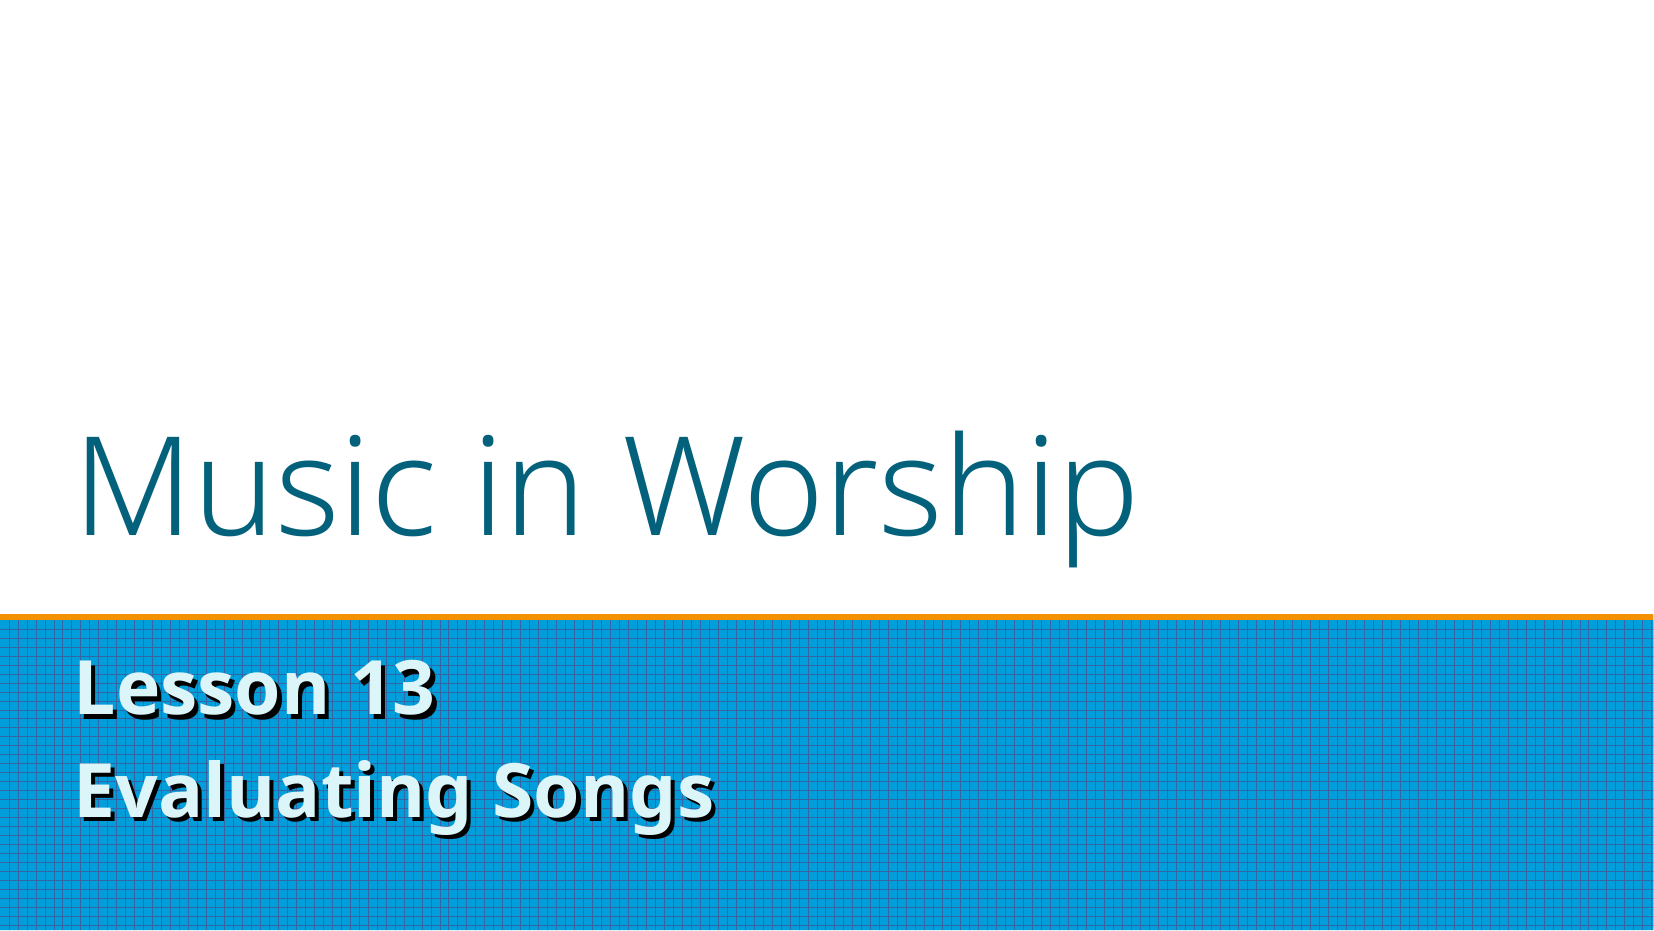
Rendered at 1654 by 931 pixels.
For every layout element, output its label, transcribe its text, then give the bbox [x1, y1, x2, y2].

title Music in Worship [73, 44, 1551, 576]
subtitle Lesson 13 Evaluating Songs [73, 634, 1551, 840]
